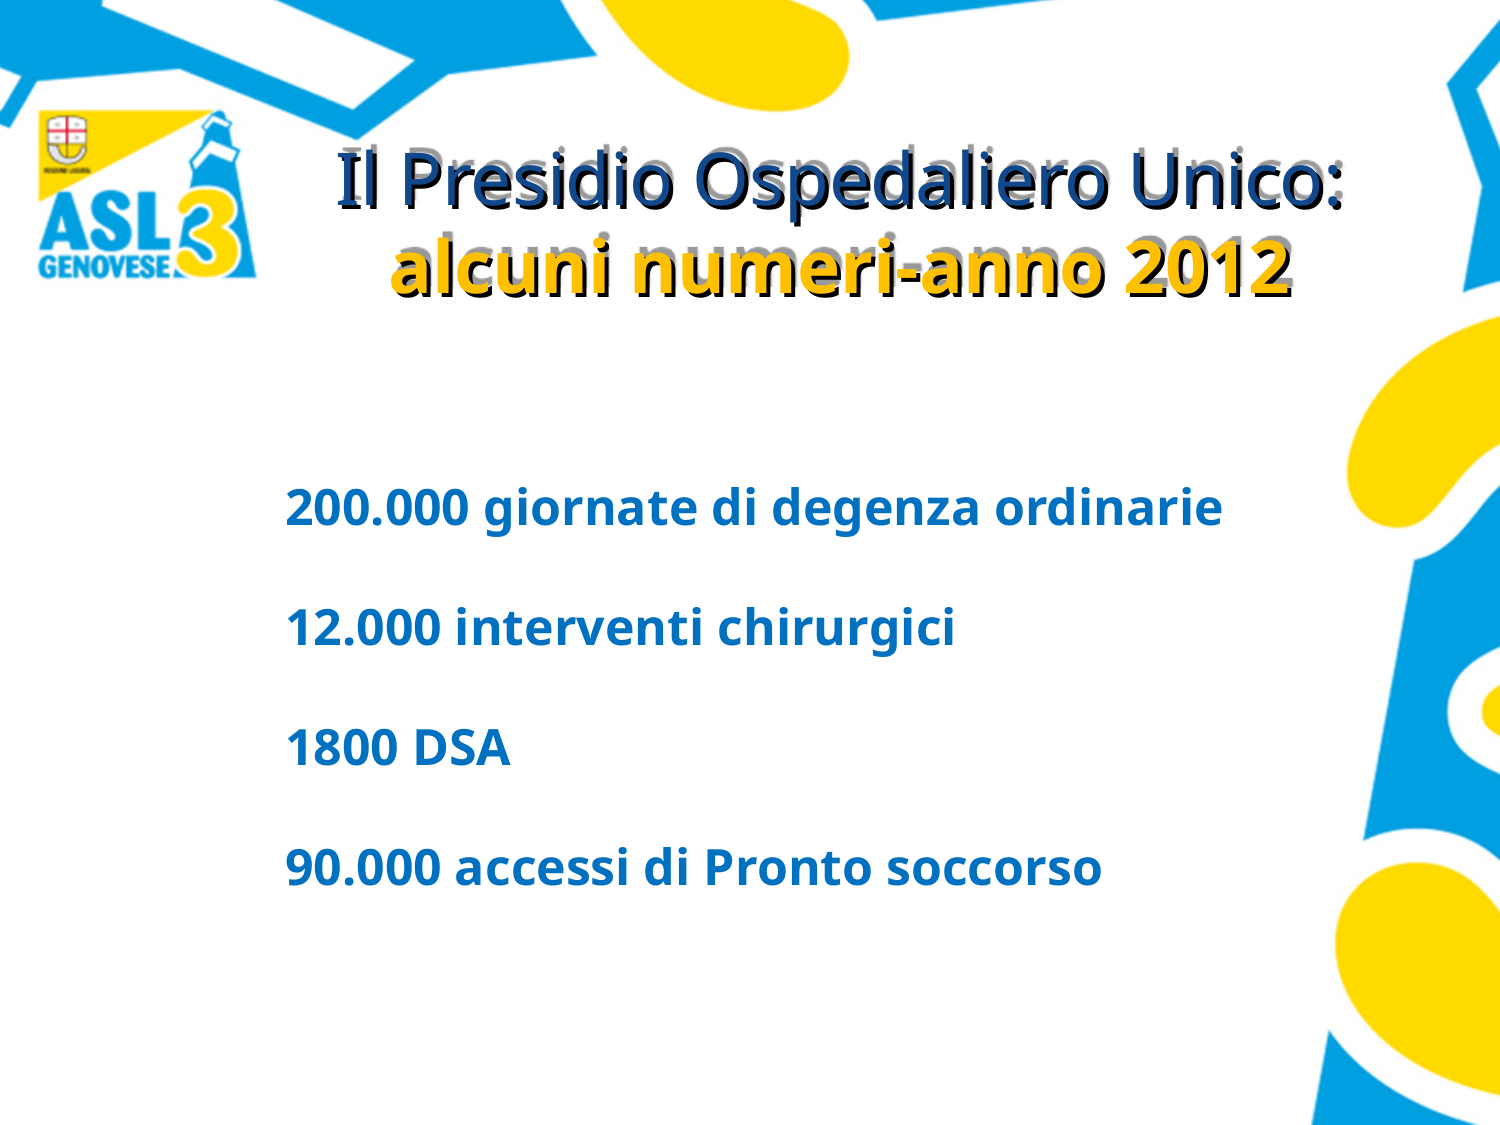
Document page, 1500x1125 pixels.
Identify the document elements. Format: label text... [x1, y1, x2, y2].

text_box Il Presidio Ospedaliero Unico: alcuni numeri-anno 2012 [242, 125, 1438, 338]
text_box 200.000 giornate di degenza ordinarie 12.000 interventi chirurgici 1800 DSA 90.000 accessi di Pronto soccorso [181, 337, 1328, 921]
